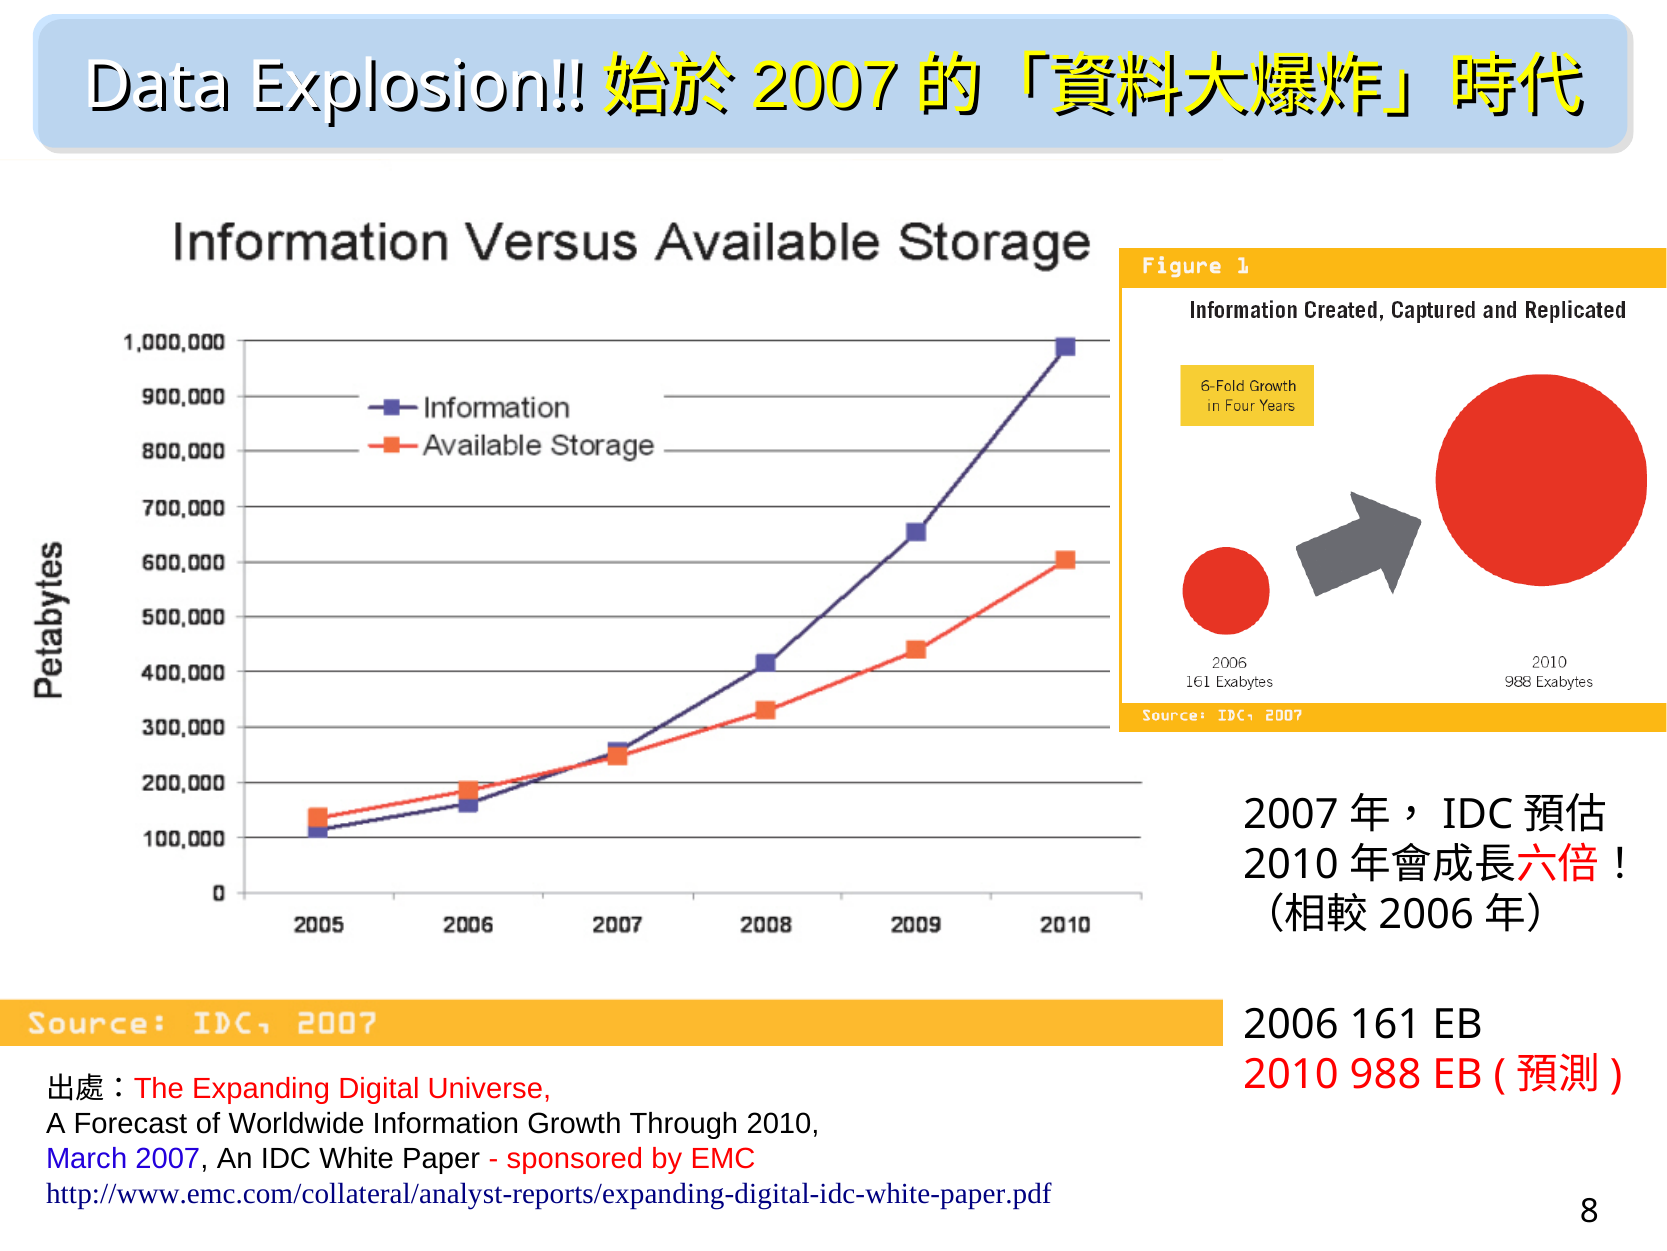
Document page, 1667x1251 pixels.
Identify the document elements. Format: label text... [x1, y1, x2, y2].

text_box 2007年，IDC預估2010年會成長六倍！（相較2006年） 2006 161 EB 2010 988 EB (預測) [1228, 779, 1667, 1105]
title Data Explosion!!始於2007的「資料大爆炸」時代 [0, 11, 1665, 160]
picture [0, 159, 1667, 1046]
text_box 出處：The Expanding Digital Universe, A Forecast of Worldwide Information Growth Through 2010, March 2007, An IDC White Paper - sponsored by EMC http://www.emc.com/collateral/analyst-reports/expanding-digital-idc-white-paper.pdf [31, 1061, 1069, 1217]
